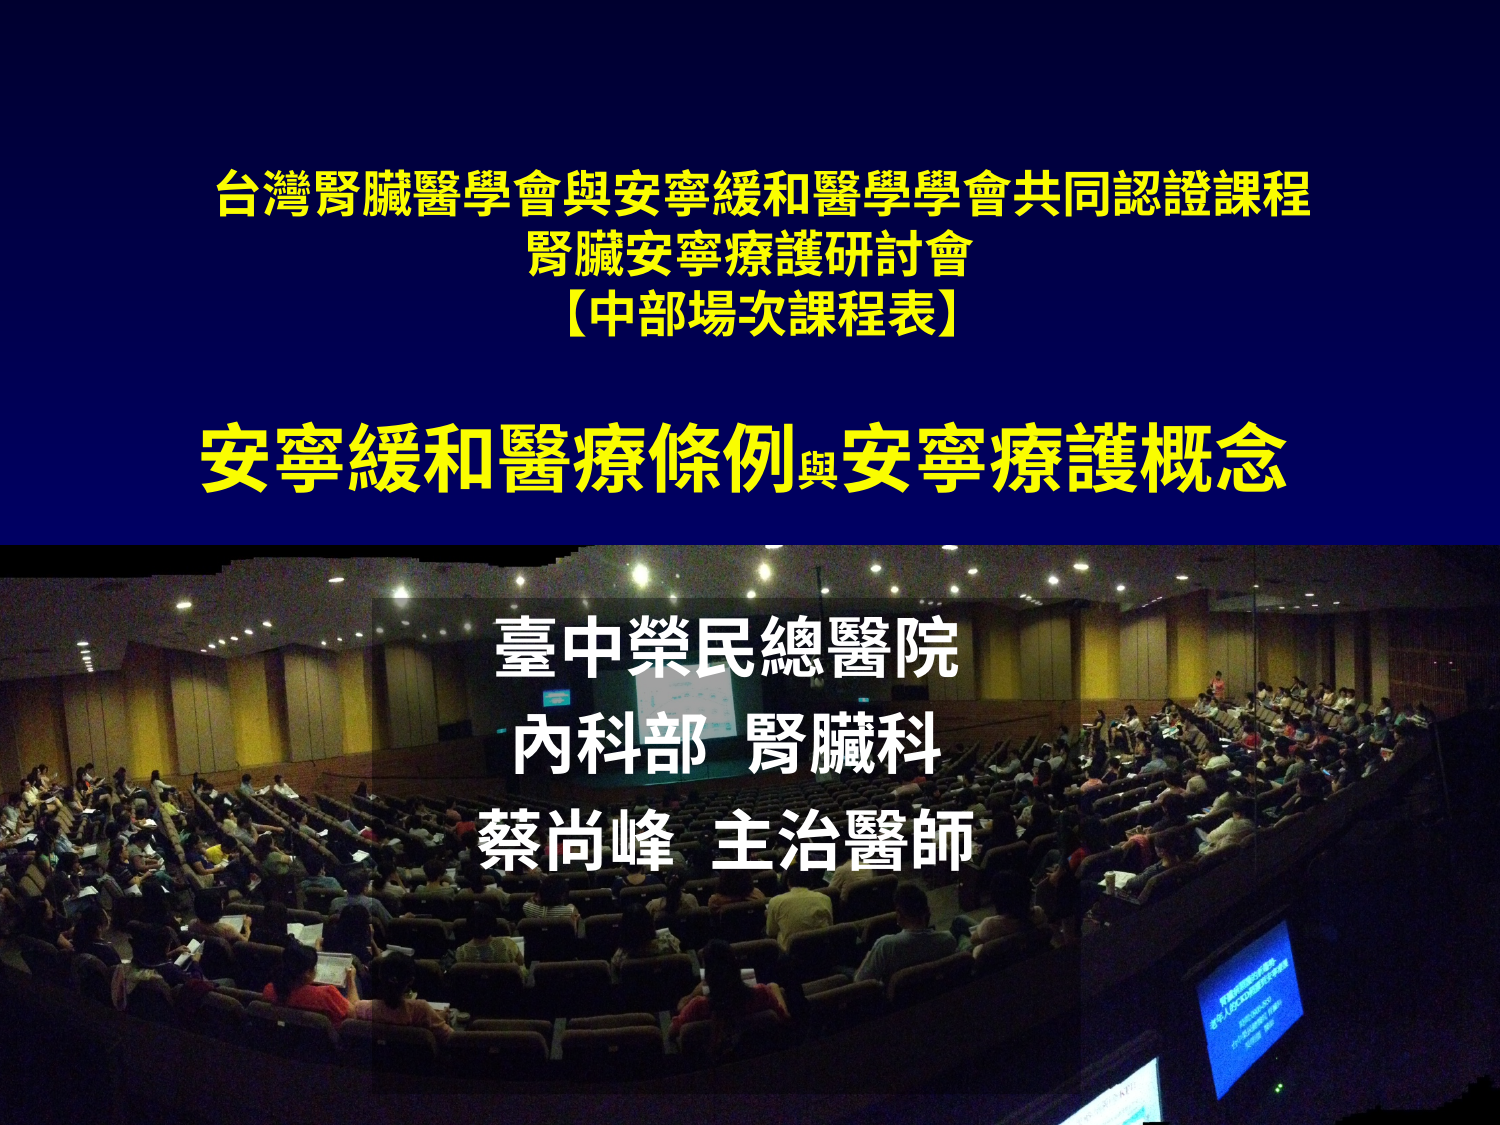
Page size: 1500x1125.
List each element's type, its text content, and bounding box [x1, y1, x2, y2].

text_box 臺中榮民總醫院 內科部 腎臟科 蔡尚峰 主治醫師 [372, 598, 1081, 1094]
text_box 台灣腎臟醫學會與安寧緩和醫學學會共同認證課程 腎臟安寧療護研討會 【中部場次課程表】 安寧緩和醫療條例與安寧療護概念 [77, 78, 1447, 586]
picture [0, 545, 1500, 1125]
